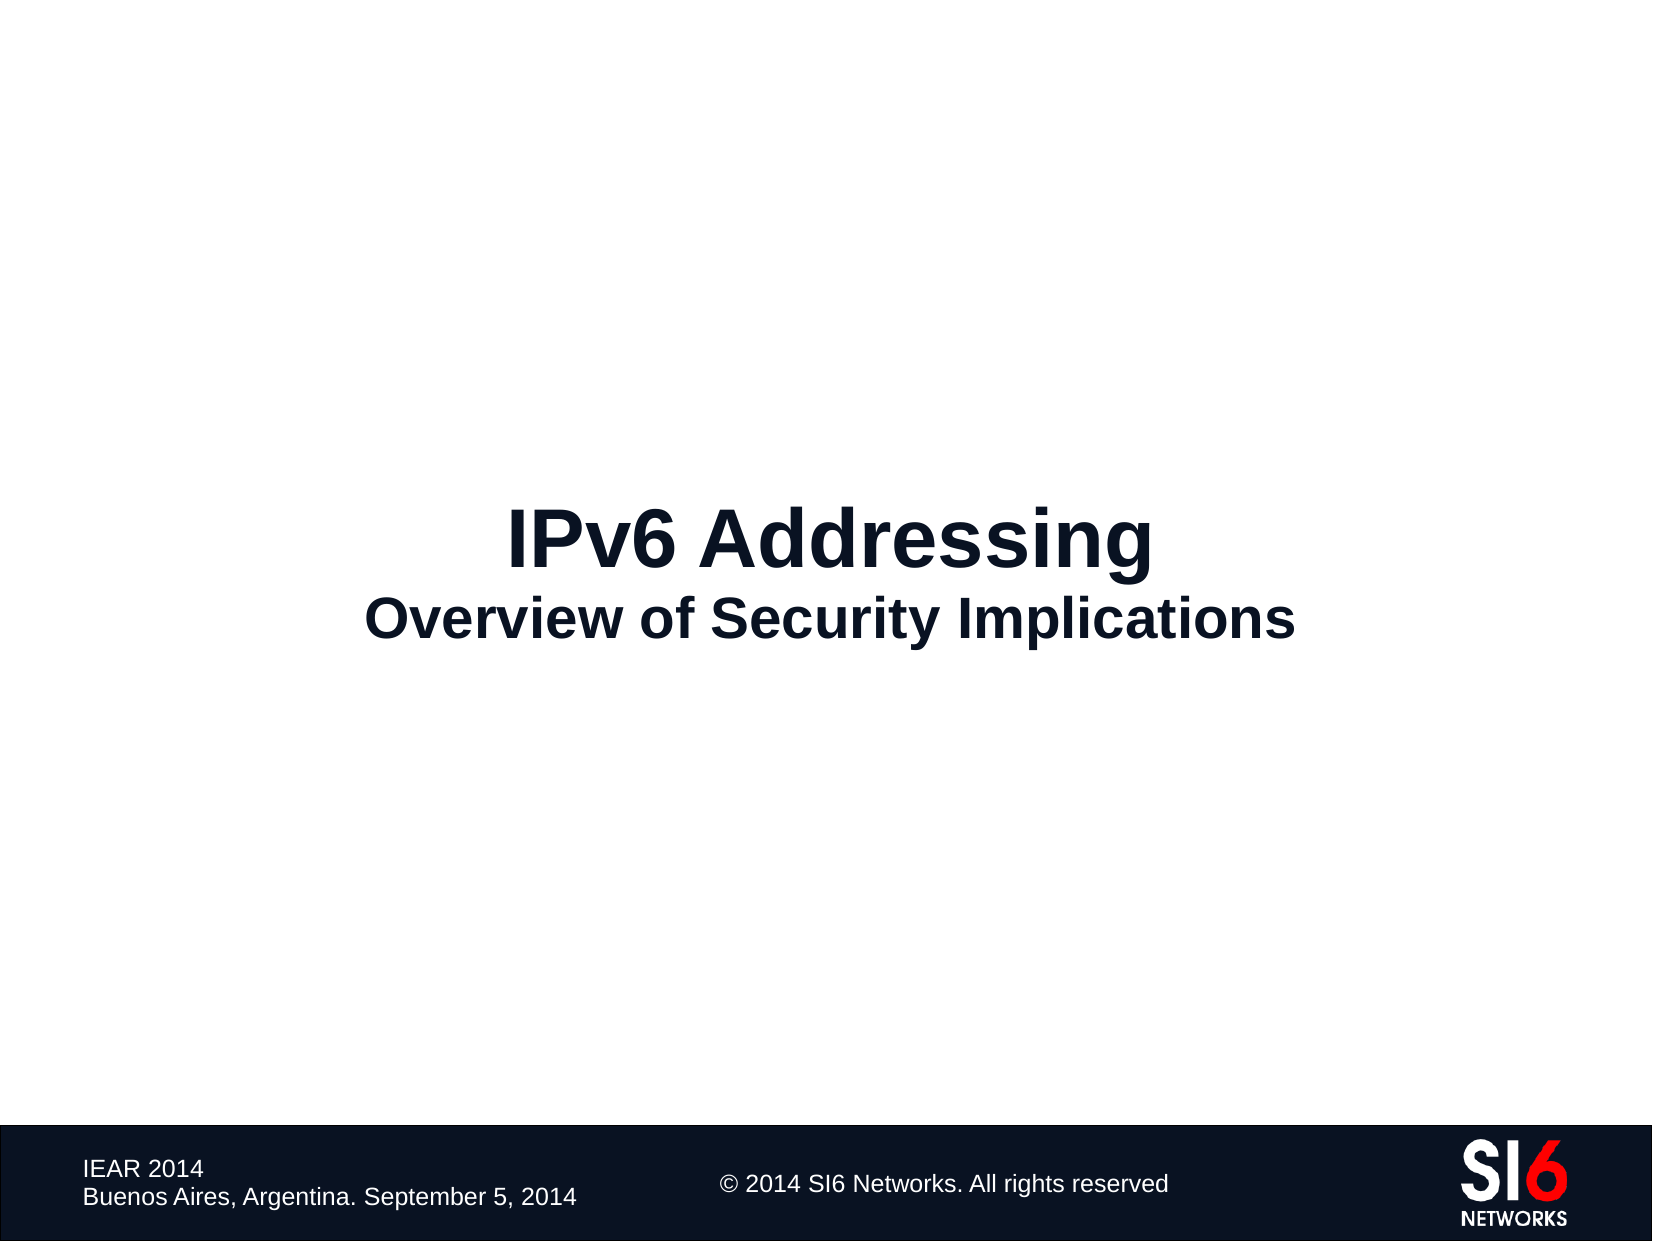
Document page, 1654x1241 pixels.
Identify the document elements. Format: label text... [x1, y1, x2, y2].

title IPv6 Addressing Overview of Security Implications [86, 467, 1576, 676]
picture [1461, 1139, 1567, 1226]
